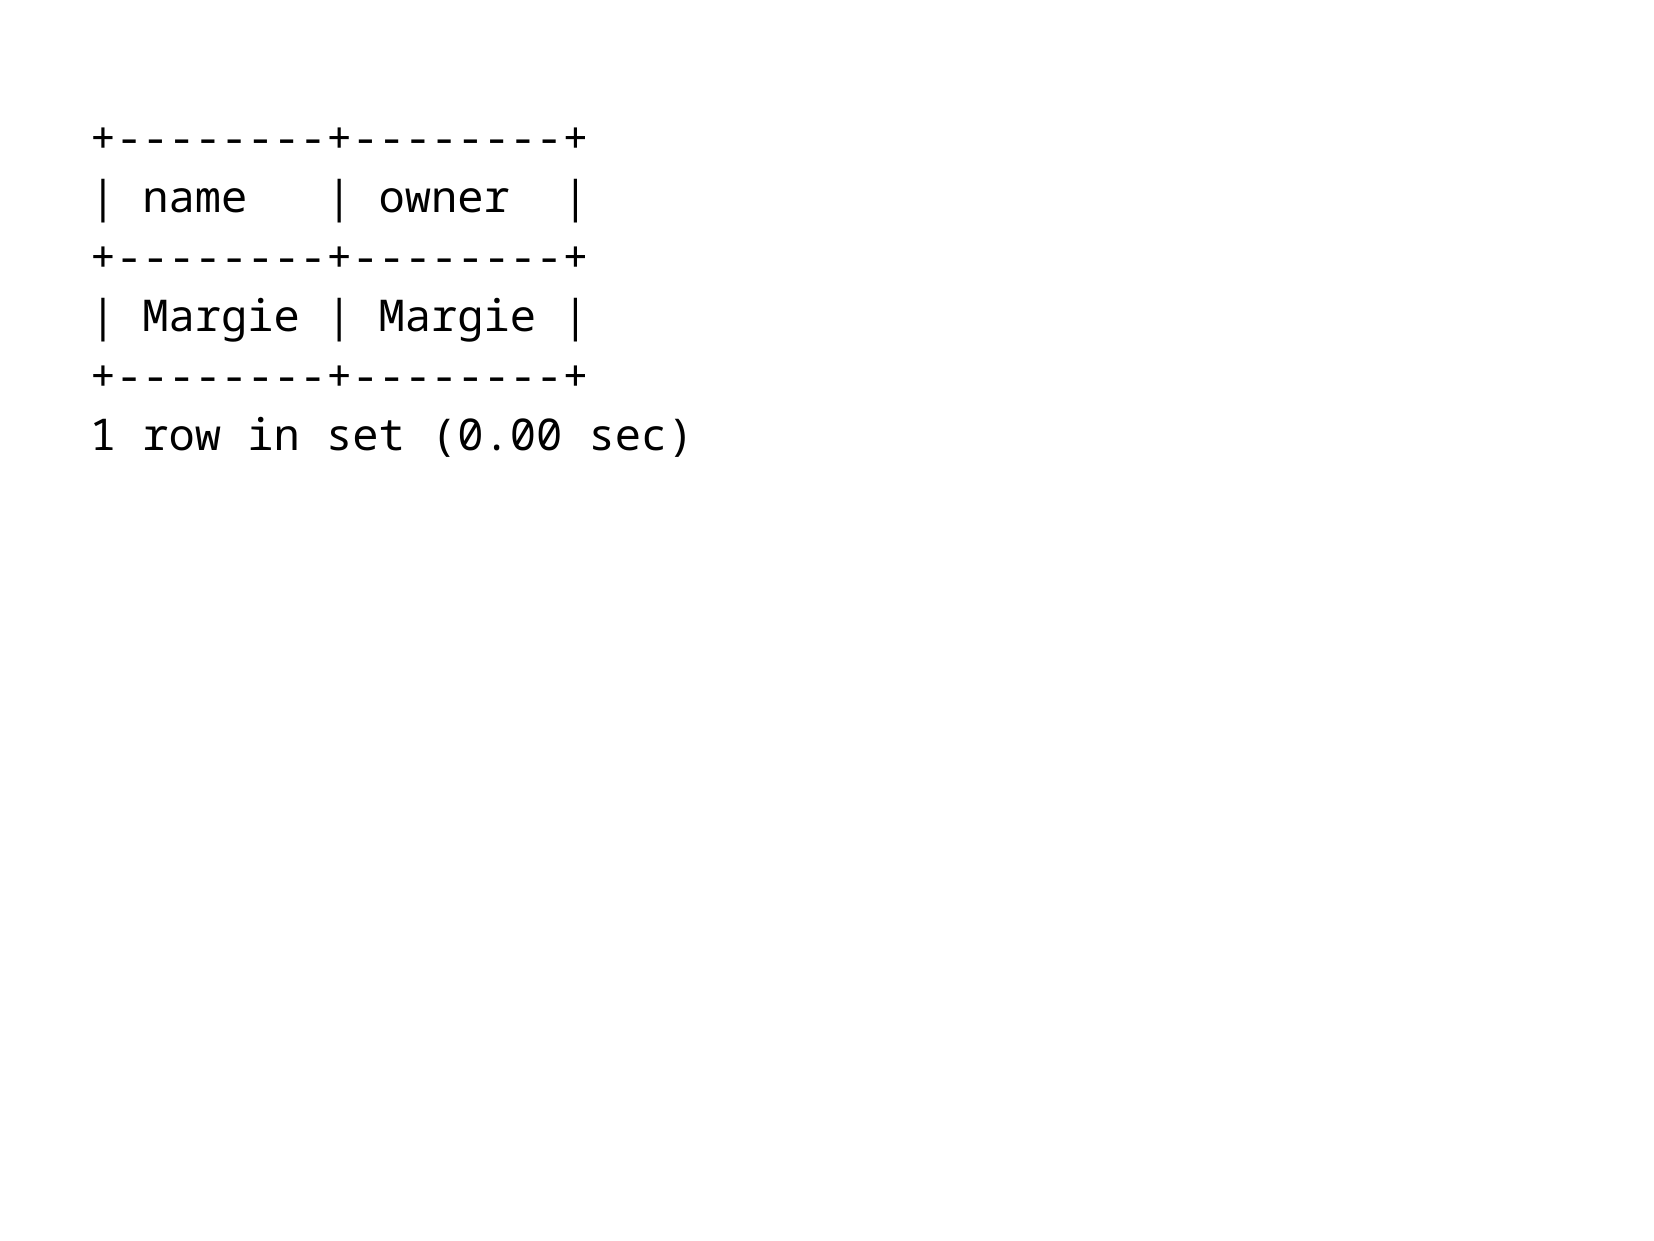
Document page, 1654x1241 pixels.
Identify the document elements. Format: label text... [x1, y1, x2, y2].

text_box +--------+--------+ | name | owner | +--------+--------+ | Margie | Margie | +--------+--------+ 1 row in set (0.00 sec) [75, 99, 1576, 451]
